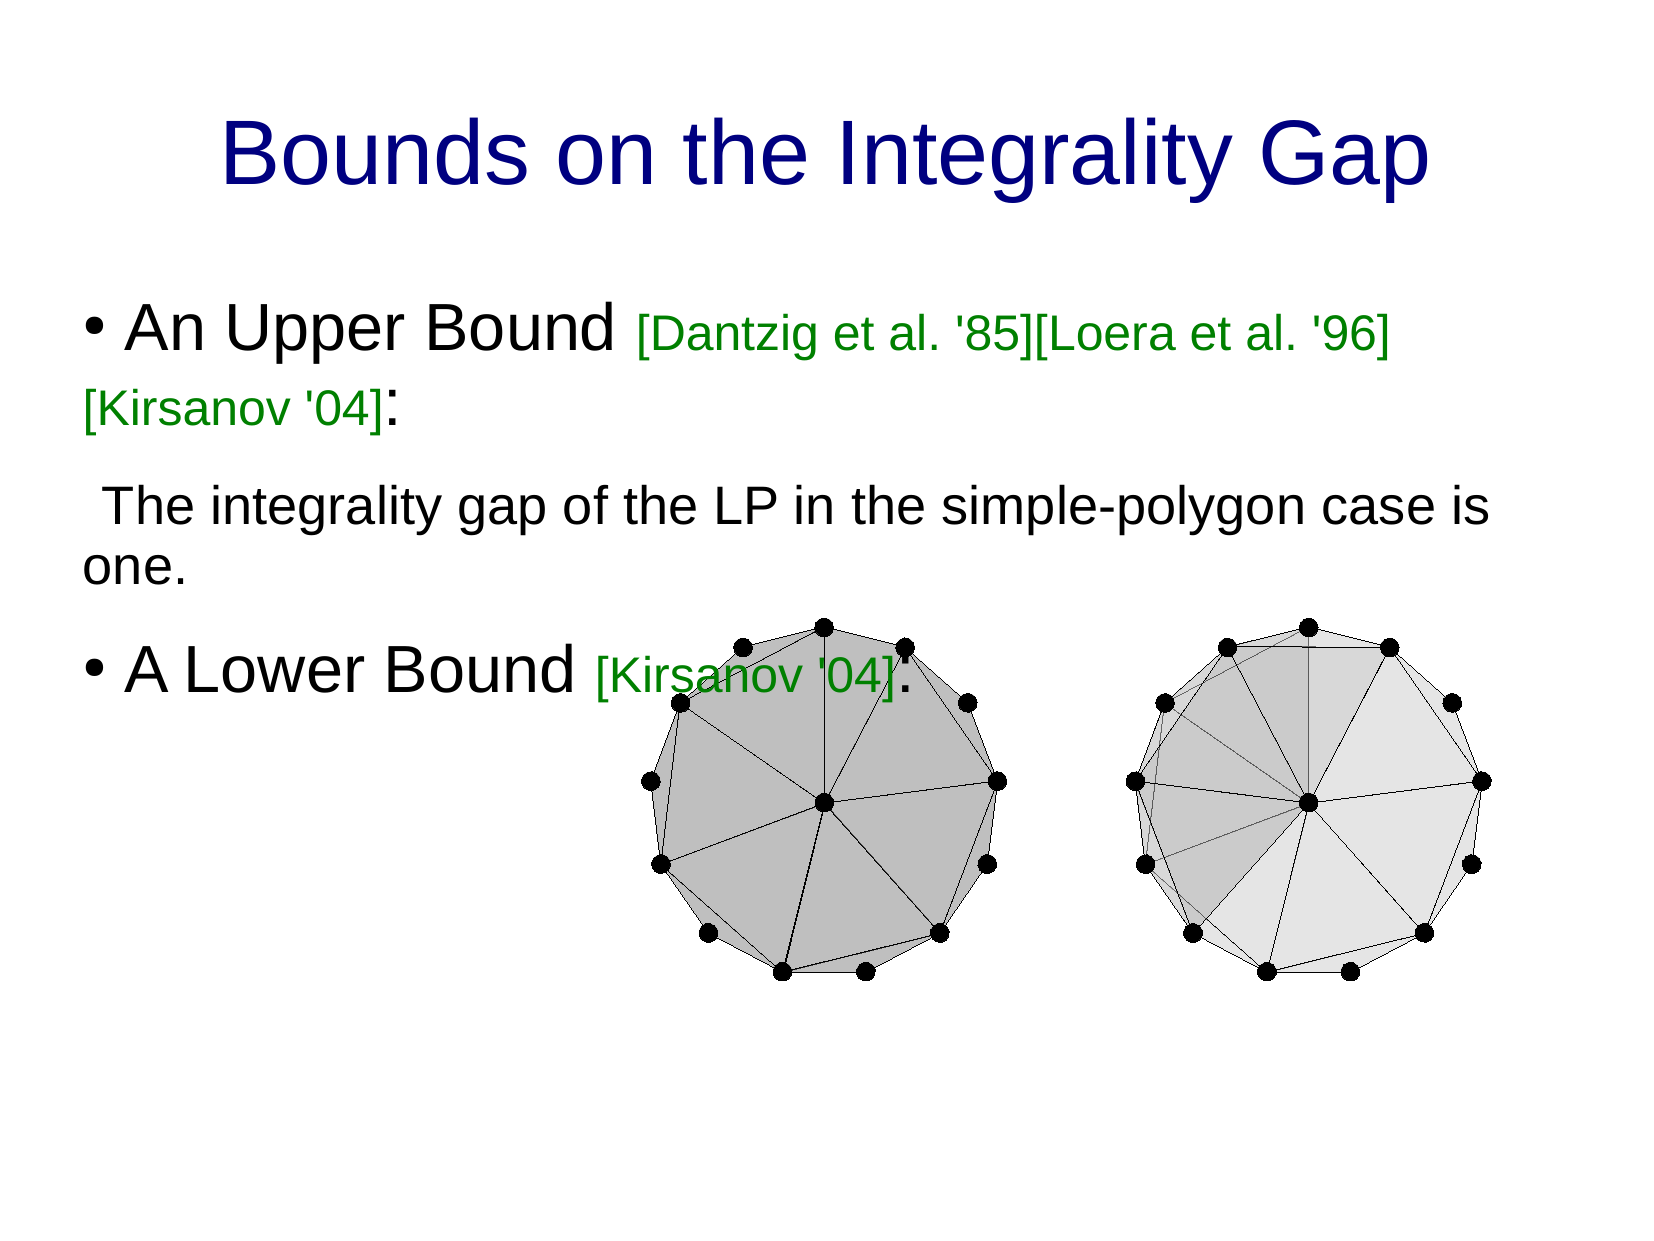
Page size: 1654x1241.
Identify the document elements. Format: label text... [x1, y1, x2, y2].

title Bounds on the Integrality Gap [82, 49, 1571, 257]
list An Upper Bound [Dantzig et al. '85][Loera et al. '96][Kirsanov '04]: The integrality gap of the LP in the simple-polygon case is one. A Lower Bound [Kirsanov '04]: [82, 290, 1571, 1109]
